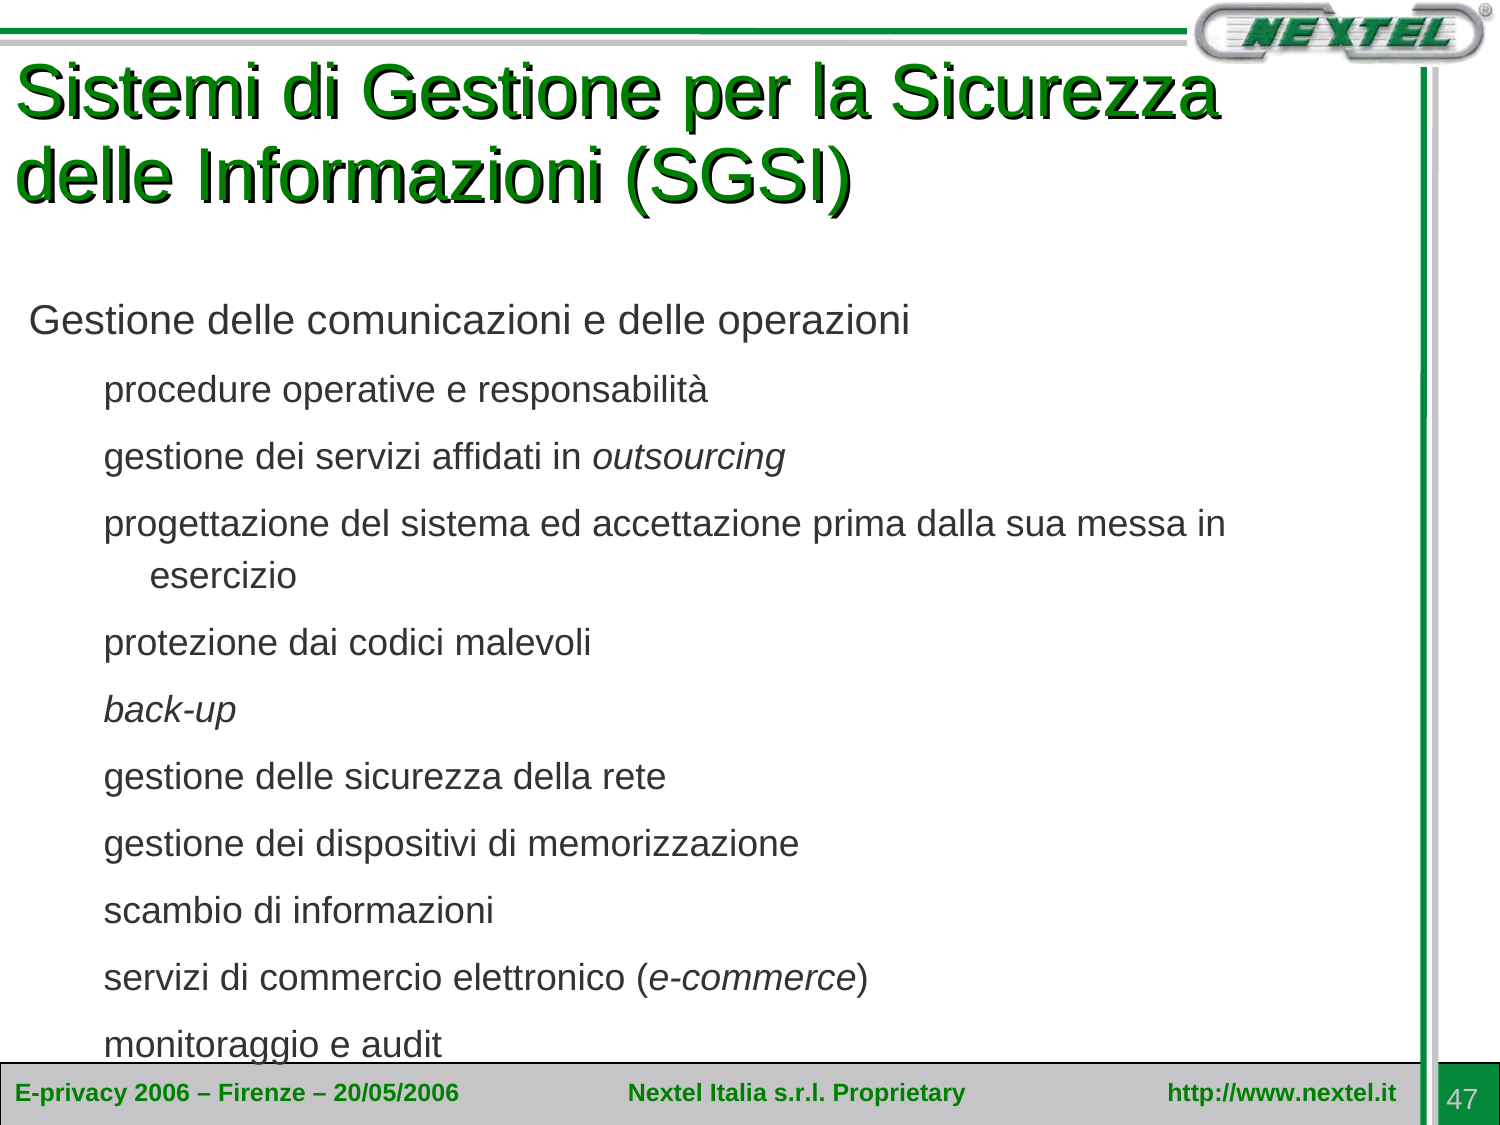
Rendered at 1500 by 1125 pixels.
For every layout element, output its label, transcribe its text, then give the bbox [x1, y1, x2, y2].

title Sistemi di Gestione per la Sicurezza delle Informazioni (SGSI) [0, 28, 1270, 237]
list Gestione delle comunicazioni e delle operazioni procedure operative e responsabilità gestione dei servizi affidati in outsourcing progettazione del sistema ed accettazione prima dalla sua messa in esercizio protezione dai codici malevoli back-up gestione delle sicurezza della rete gestione dei dispositivi di memorizzazione scambio di informazioni servizi di commercio elettronico (e-commerce) monitoraggio e audit [13, 265, 1388, 1063]
picture [1187, 0, 1500, 67]
